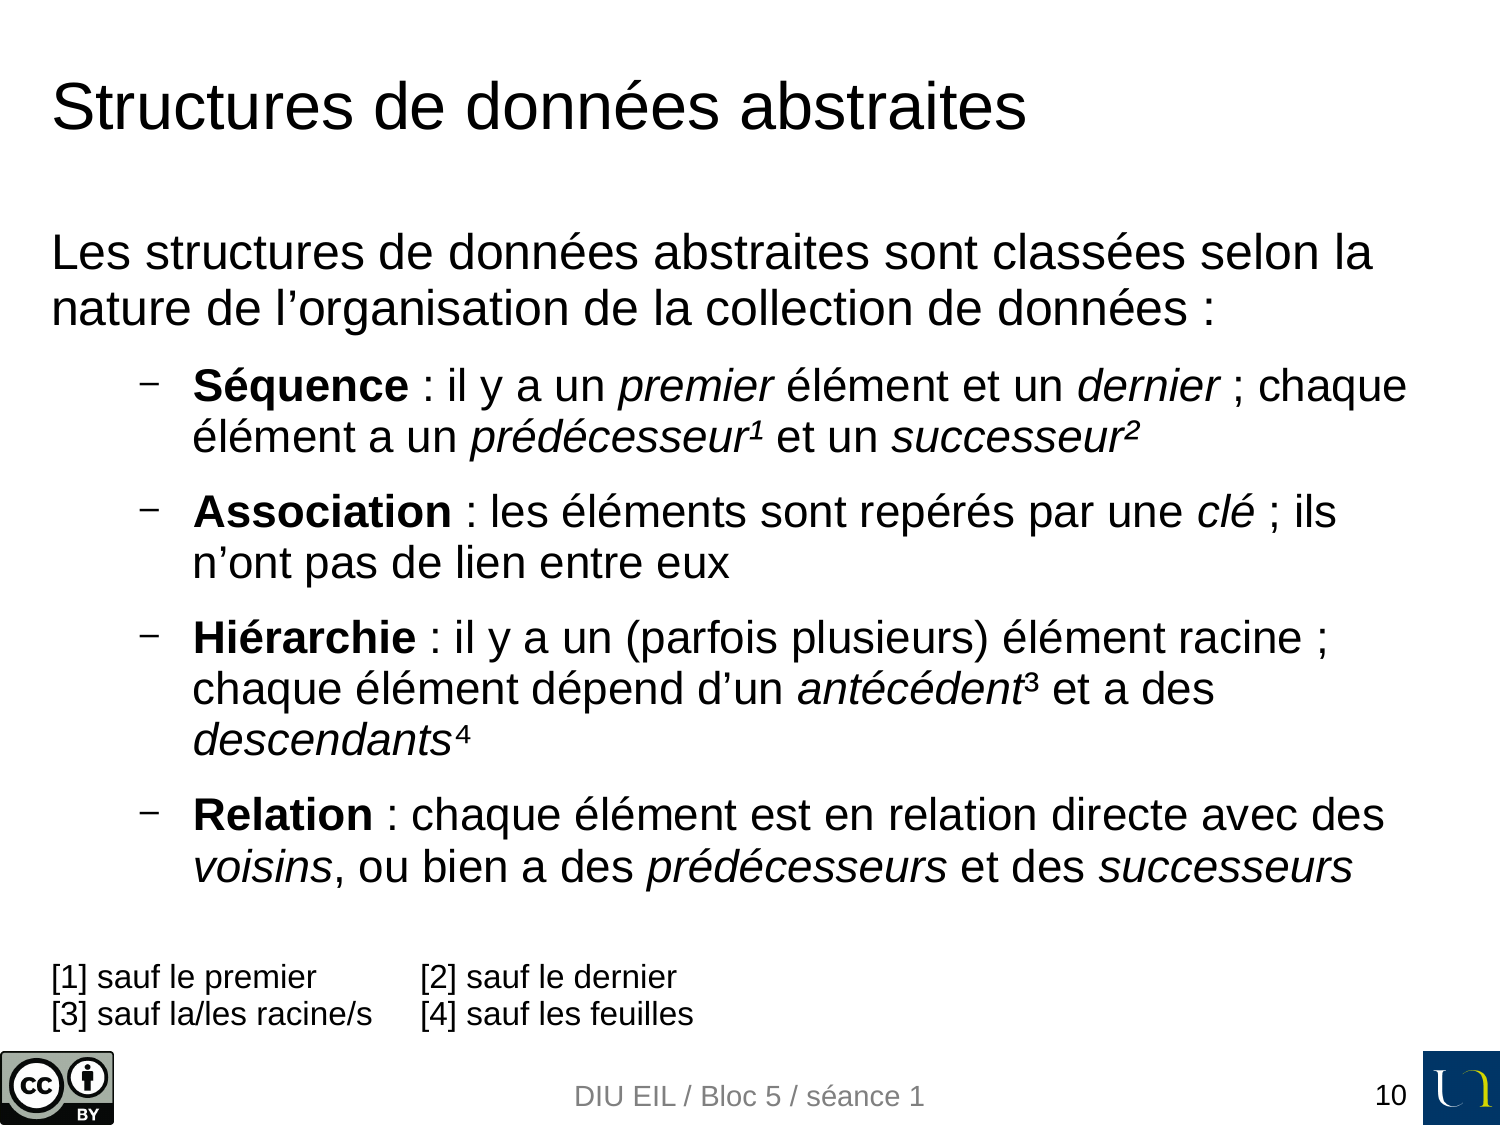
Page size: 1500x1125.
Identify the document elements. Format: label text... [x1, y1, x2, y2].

picture [0, 1051, 114, 1125]
picture [1417, 1051, 1500, 1125]
title Structures de données abstraites [51, 44, 1449, 170]
list Les structures de données abstraites sont classées selon la nature de l’organisation de la collection de données : Séquence : il y a un premier élément et un dernier ; chaque élément a un prédécesseur¹ et un successeur² Association : les éléments sont repérés par une clé ; ils n’ont pas de lien entre eux Hiérarchie : il y a un (parfois plusieurs) élément racine ; chaque élément dépend d’un antécédent³ et a des descendants⁴ Relation : chaque élément est en relation directe avec des voisins, ou bien a des prédécesseurs et des successeurs [1] sauf le premier [2] sauf le dernier [3] sauf la/les racine/s [4] sauf les feuilles [51, 224, 1449, 1052]
